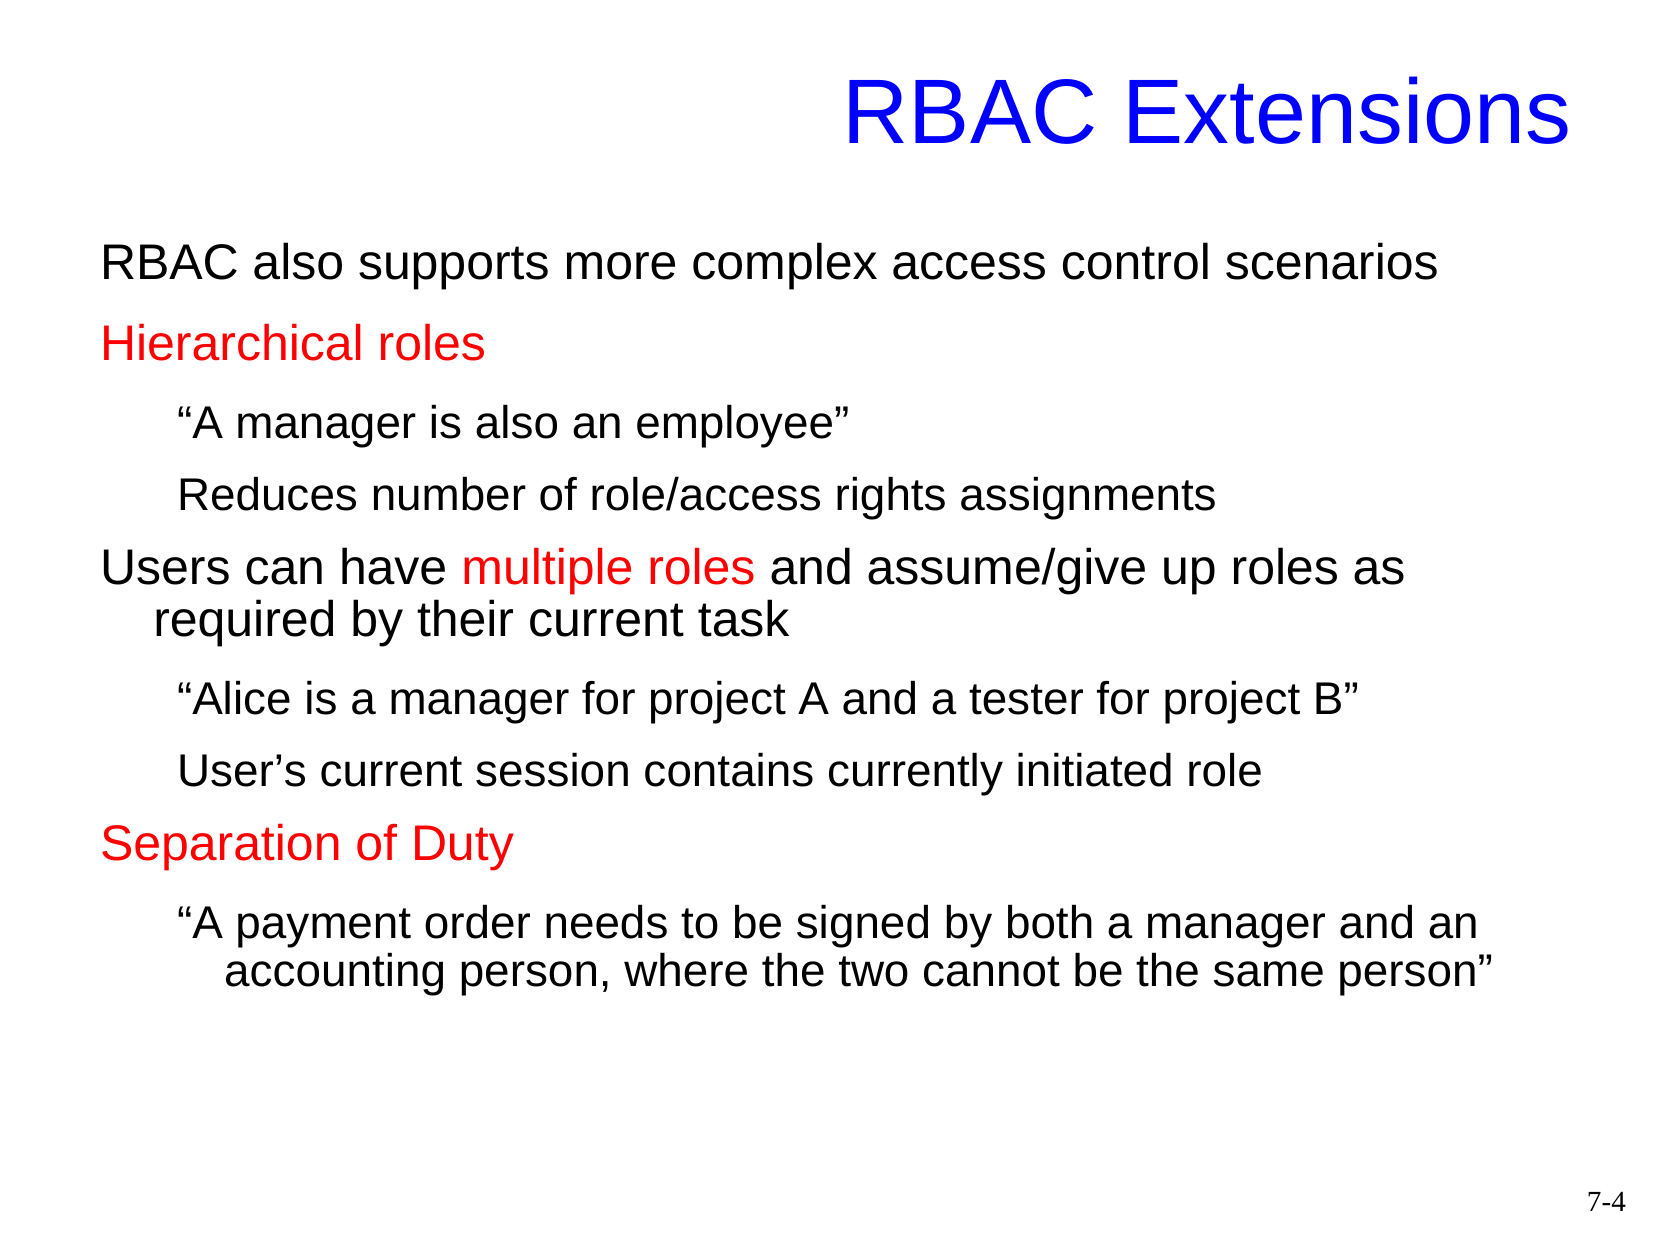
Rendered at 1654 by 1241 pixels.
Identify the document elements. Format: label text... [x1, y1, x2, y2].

title RBAC Extensions [84, 11, 1573, 218]
list RBAC also supports more complex access control scenarios Hierarchical roles “A manager is also an employee” Reduces number of role/access rights assignments Users can have multiple roles and assume/give up roles as required by their current task “Alice is a manager for project A and a tester for project B” User’s current session contains currently initiated role Separation of Duty “A payment order needs to be signed by both a manager and an accounting person, where the two cannot be the same person” [82, 237, 1571, 1170]
